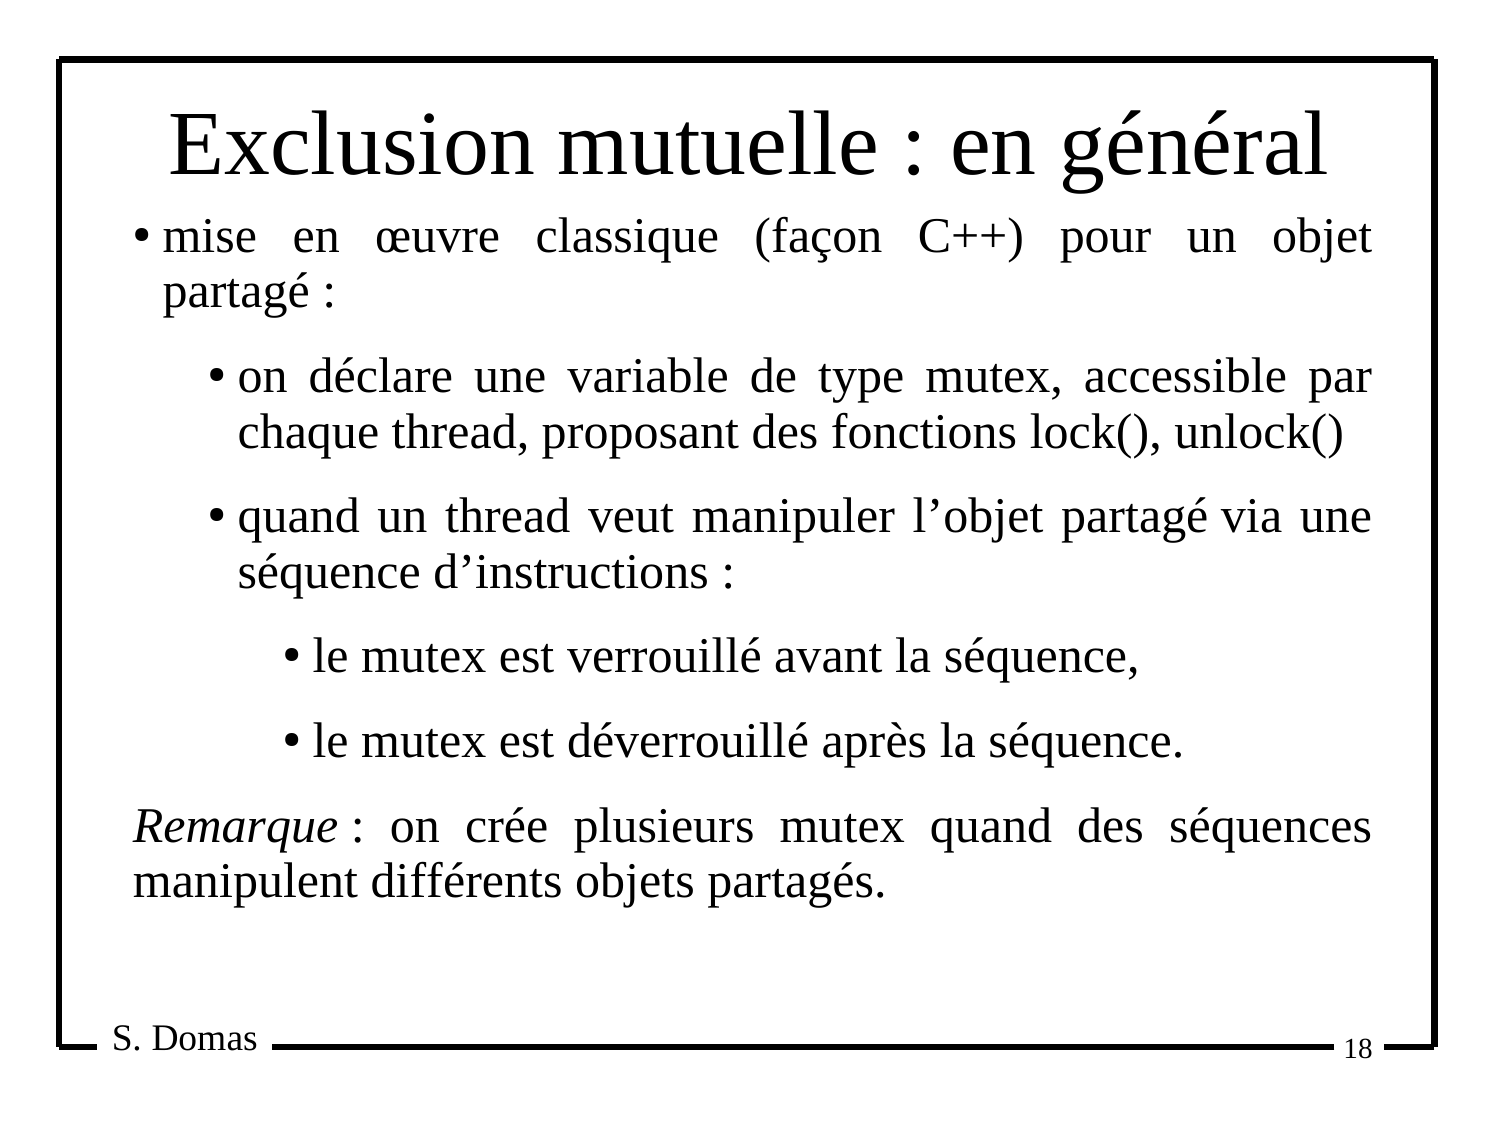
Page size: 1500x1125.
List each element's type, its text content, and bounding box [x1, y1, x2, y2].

text_box S. Domas [97, 1009, 273, 1067]
title Exclusion mutuelle : en général [112, 49, 1388, 238]
text_box mise en œuvre classique (façon C++) pour un objet partagé : on déclare une variable de type mutex, accessible par chaque thread, proposant des fonctions lock(), unlock() quand un thread veut manipuler l’objet partagé via une séquence d’instructions : le mutex est verrouillé avant la séquence, le mutex est déverrouillé après la séquence. Remarque : on crée plusieurs mutex quand des séquences manipulent différents objets partagés. [118, 238, 1388, 1093]
